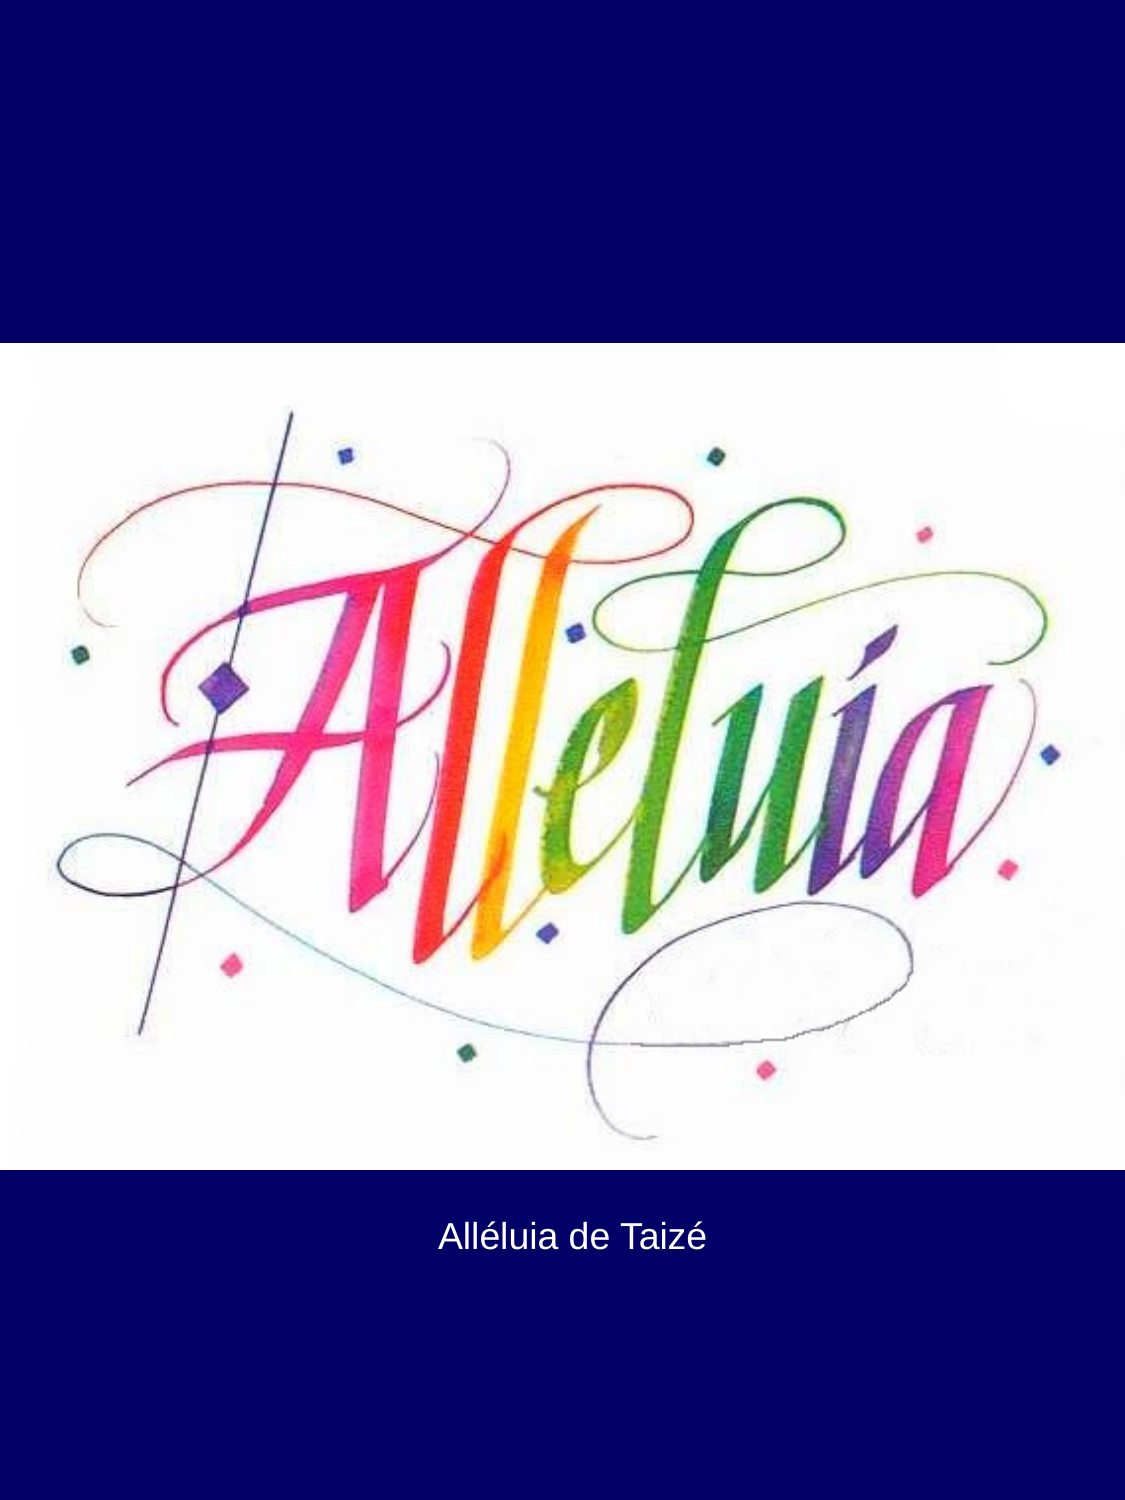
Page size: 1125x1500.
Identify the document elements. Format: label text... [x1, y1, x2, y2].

text_box Alléluia de Taizé [224, 1204, 922, 1261]
picture [0, 343, 1125, 1170]
